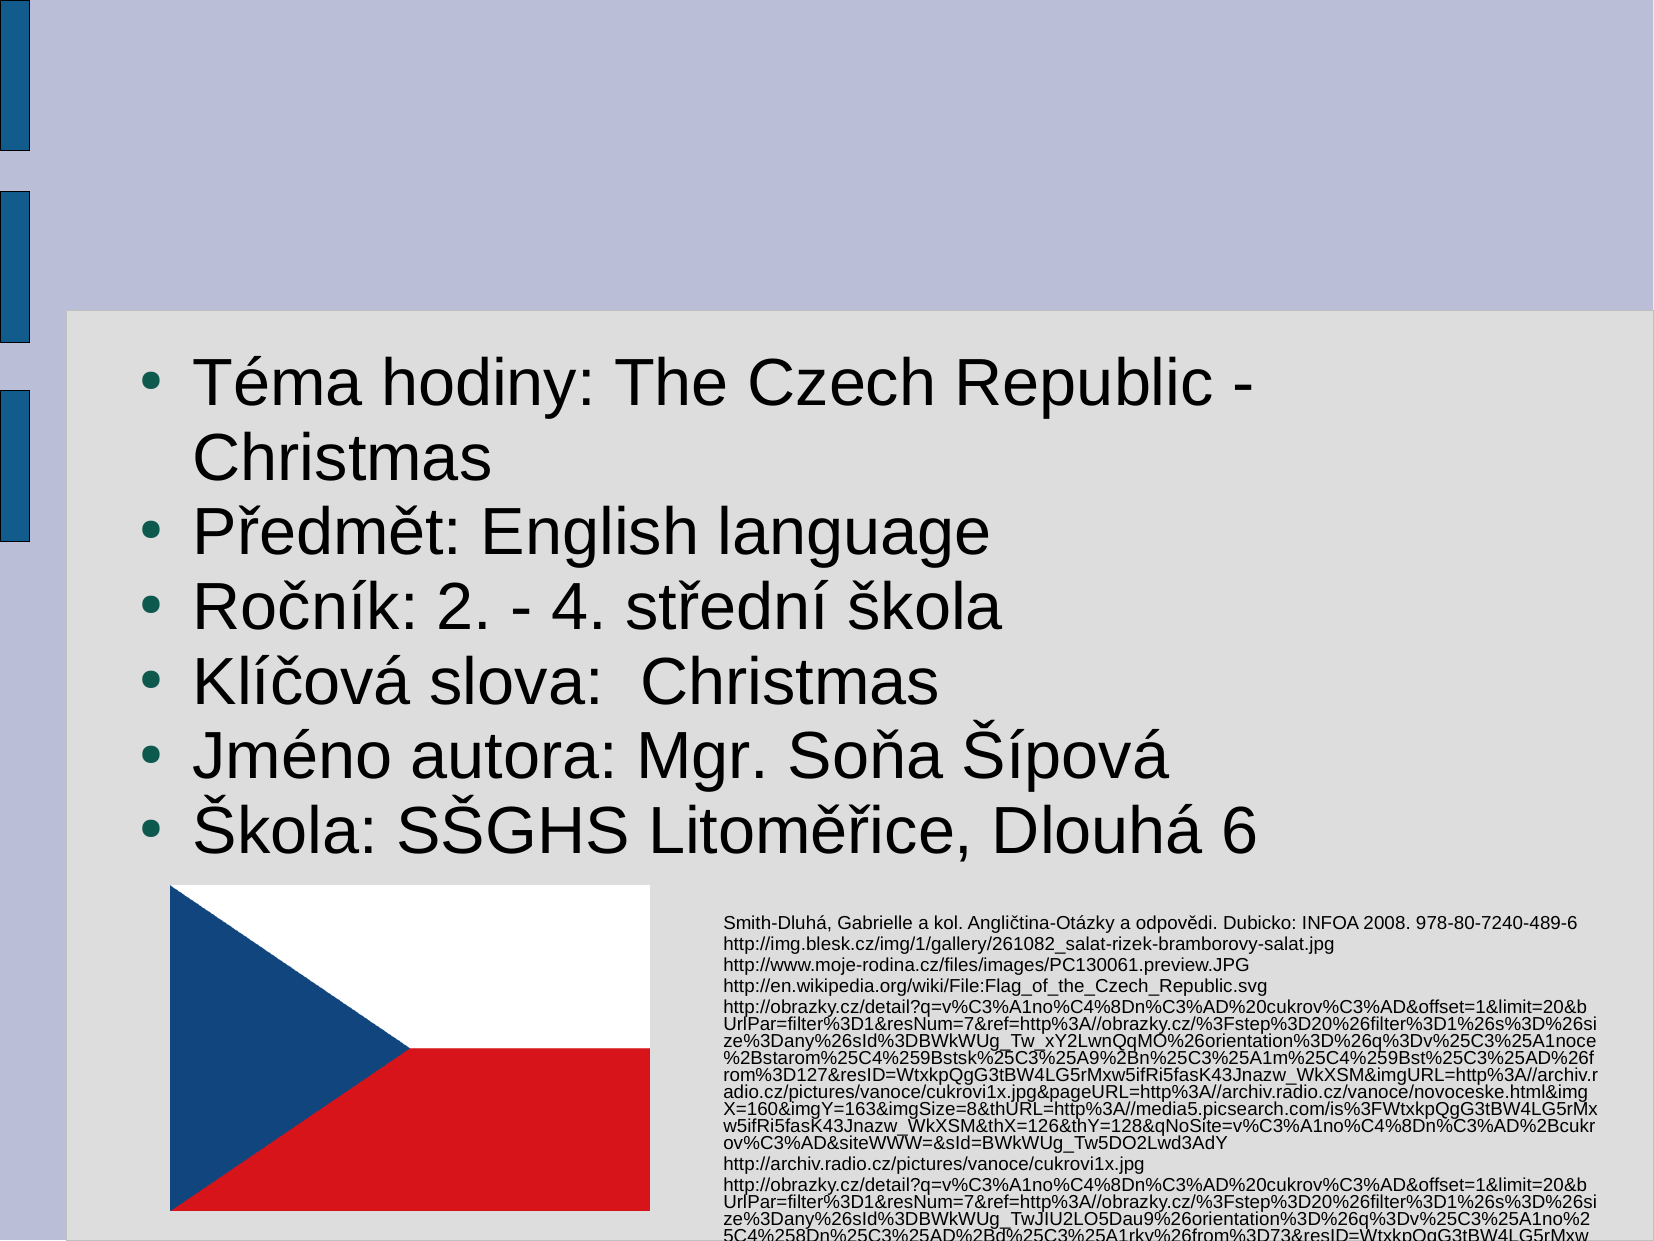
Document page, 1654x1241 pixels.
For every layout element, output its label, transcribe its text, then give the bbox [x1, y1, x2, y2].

list Téma hodiny: The Czech Republic - Christmas Předmět: English language Ročník: 2. - 4. střední škola Klíčová slova: Christmas Jméno autora: Mgr. Soňa Šípová Škola: SŠGHS Litoměřice, Dlouhá 6 [121, 344, 1534, 1127]
picture [170, 885, 650, 1211]
text_box Smith-Dluhá, Gabrielle a kol. Angličtina-Otázky a odpovědi. Dubicko: INFOA 2008. 978-80-7240-489-6 http://img.blesk.cz/img/1/gallery/261082_salat-rizek-bramborovy-salat.jpg http://www.moje-rodina.cz/files/images/PC130061.preview.JPG http://en.wikipedia.org/wiki/File:Flag_of_the_Czech_Republic.svg http://obrazky.cz/detail?q=v%C3%A1no%C4%8Dn%C3%AD%20cukrov%C3%AD&offset=1&limit=20&bUrlPar=filter%3D1&resNum=7&ref=http%3A//obrazky.cz/%3Fstep%3D20%26filter%3D1%26s%3D%26size%3Dany%26sId%3DBWkWUg_Tw_xY2LwnQqMO%26orientation%3D%26q%3Dv%25C3%25A1noce%2Bstarom%25C4%259Bstsk%25C3%25A9%2Bn%25C3%25A1m%25C4%259Bst%25C3%25AD%26from%3D127&resID=WtxkpQgG3tBW4LG5rMxw5ifRi5fasK43Jnazw_WkXSM&imgURL=http%3A//archiv.radio.cz/pictures/vanoce/cukrovi1x.jpg&pageURL=http%3A//archiv.radio.cz/vanoce/novoceske.html&imgX=160&imgY=163&imgSize=8&thURL=http%3A//media5.picsearch.com/is%3FWtxkpQgG3tBW4LG5rMxw5ifRi5fasK43Jnazw_WkXSM&thX=126&thY=128&qNoSite=v%C3%A1no%C4%8Dn%C3%AD%2Bcukrov%C3%AD&siteWWW=&sId=BWkWUg_Tw5DO2Lwd3AdY http://archiv.radio.cz/pictures/vanoce/cukrovi1x.jpg http://obrazky.cz/detail?q=v%C3%A1no%C4%8Dn%C3%AD%20cukrov%C3%AD&offset=1&limit=20&bUrlPar=filter%3D1&resNum=7&ref=http%3A//obrazky.cz/%3Fstep%3D20%26filter%3D1%26s%3D%26size%3Dany%26sId%3DBWkWUg_TwJIU2LO5Dau9%26orientation%3D%26q%3Dv%25C3%25A1no%25C4%258Dn%25C3%25AD%2Bd%25C3%25A1rky%26from%3D73&resID=WtxkpQgG3tBW4LG5rMxw5ifRi5fasK43Jnazw_WkXSM&imgURL=http%3A//archiv.radio.cz/pictures/vanoce/cukrovi1x.jpg&pageURL=http%3A//archiv.radio.cz/vanoce/novoceske.html&imgX=160&imgY=163&imgSize=8&thURL=http%3A//media5.picsearch.com/is%3FWtxkpQgG3tBW4LG5rMxw5ifRi5fasK43Jnazw_WkXSM&thX=126&thY=128&qNoSite=v%C3%A1no%C4%8Dn%C3%AD%2Bcukrov%C3%AD&siteWWW=&sId=BWkWUg_TCSTe2LwoIquI [708, 863, 1614, 1170]
